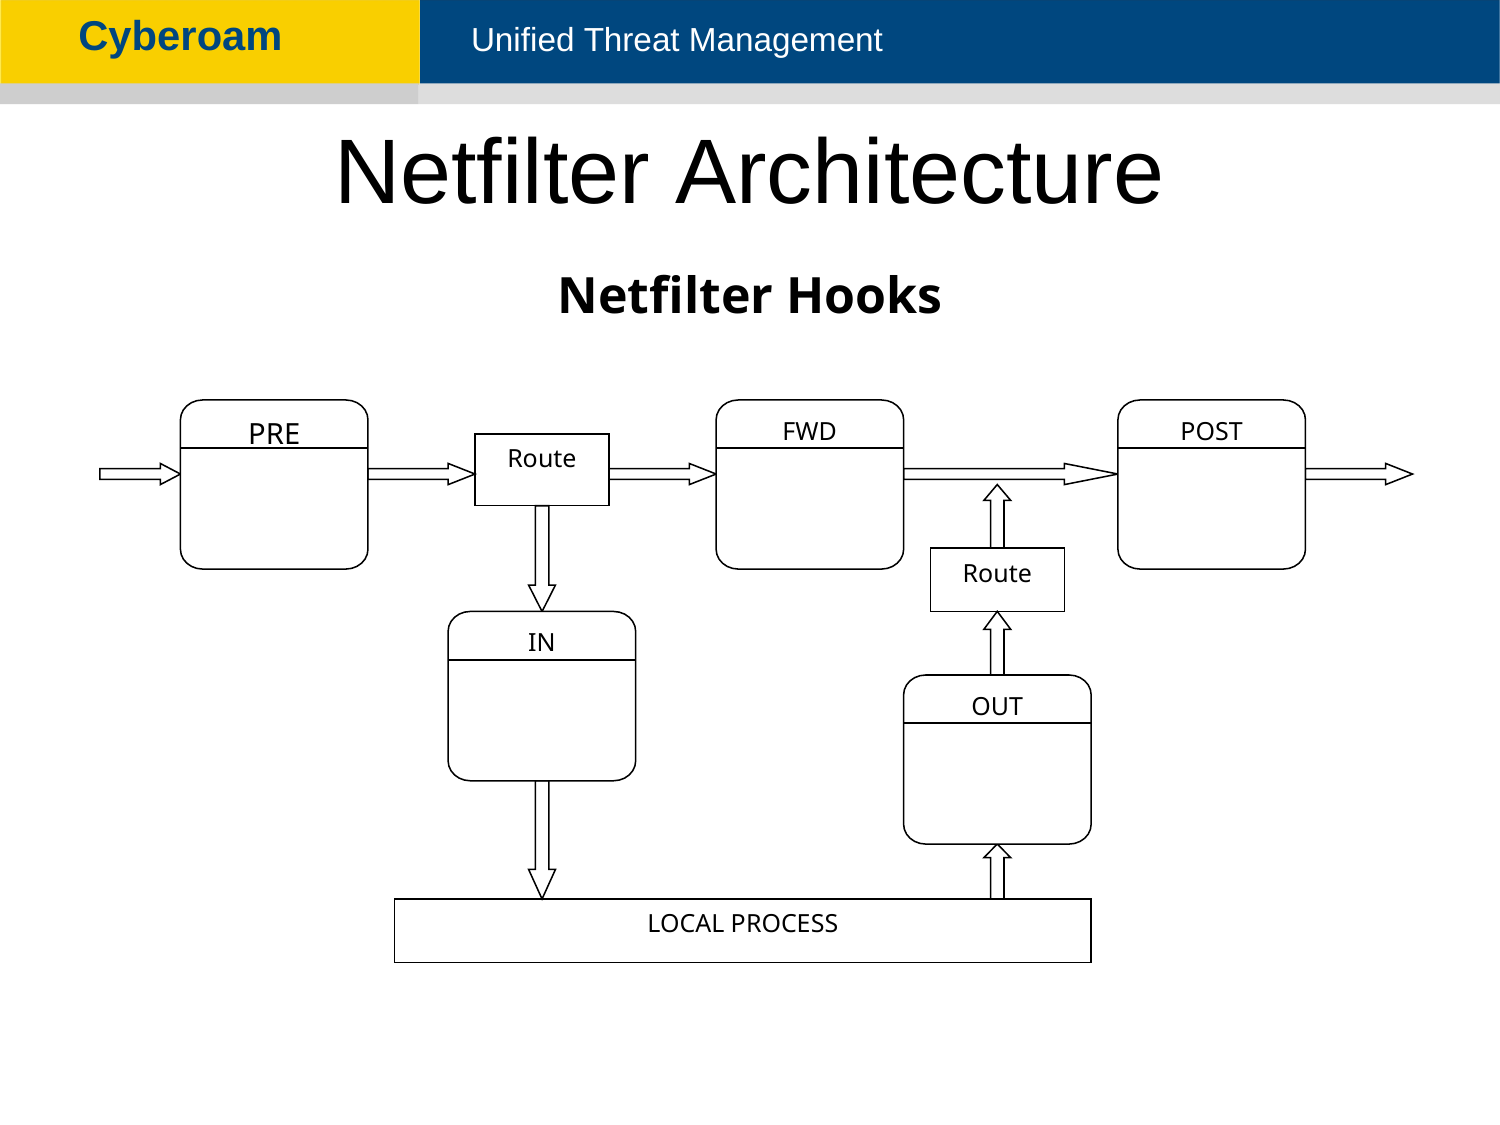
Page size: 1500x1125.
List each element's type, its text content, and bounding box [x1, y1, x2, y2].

list Netfilter Hooks [75, 262, 1426, 1006]
text_box IN [448, 611, 636, 659]
text_box Route [474, 433, 609, 506]
picture [0, 0, 1500, 83]
text_box POST [1117, 399, 1306, 570]
text_box PRE [180, 449, 368, 570]
text_box LOCAL PROCESS [394, 898, 1092, 963]
text_box OUT [903, 675, 1092, 845]
text_box Route [930, 547, 1065, 612]
text_box FWD [716, 449, 904, 570]
text_box PRE [180, 399, 368, 447]
title Netfilter Architecture [75, 112, 1426, 233]
text_box IN [448, 661, 636, 781]
text_box FWD [716, 399, 904, 447]
